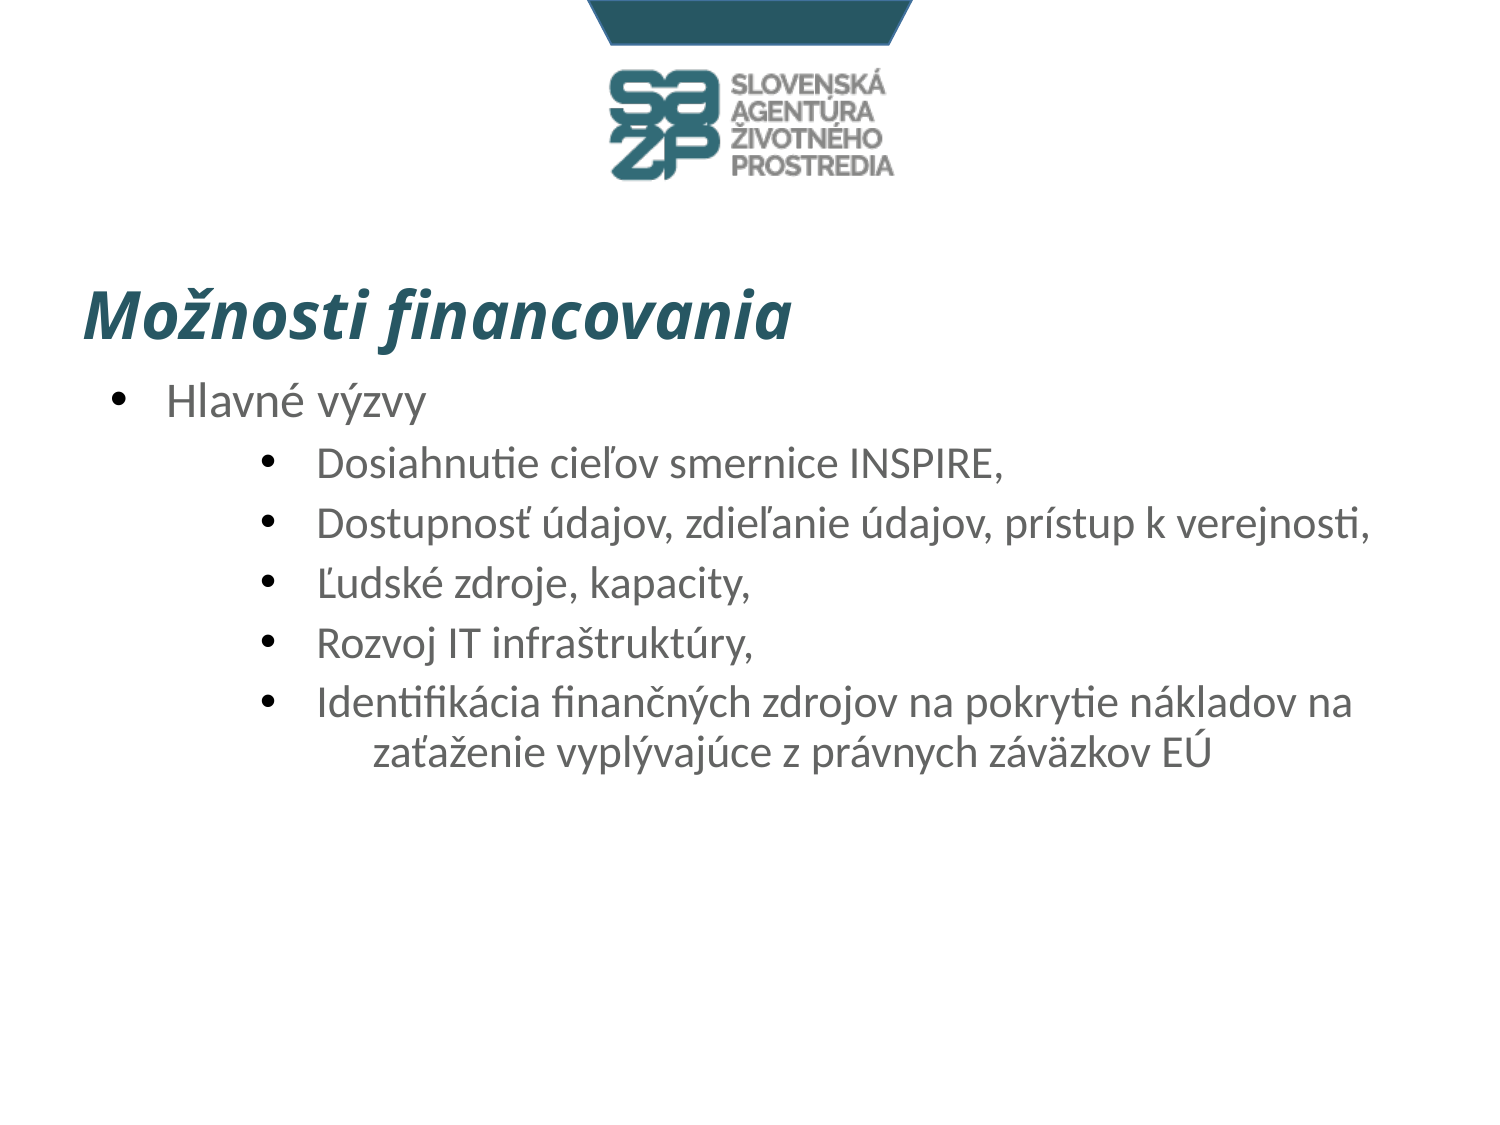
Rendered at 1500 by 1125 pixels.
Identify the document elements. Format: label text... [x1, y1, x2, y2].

list Hlavné výzvy Dosiahnutie cieľov smernice INSPIRE, Dostupnosť údajov, zdieľanie údajov, prístup k verejnosti, Ľudské zdroje, kapacity, Rozvoj IT infraštruktúry, Identifikácia finančných zdrojov na pokrytie nákladov na zaťaženie vyplývajúce z právnych záväzkov EÚ [95, 367, 1422, 1037]
title Možnosti financovania [67, 275, 1500, 358]
text_box [588, 0, 912, 44]
picture [588, 44, 922, 200]
